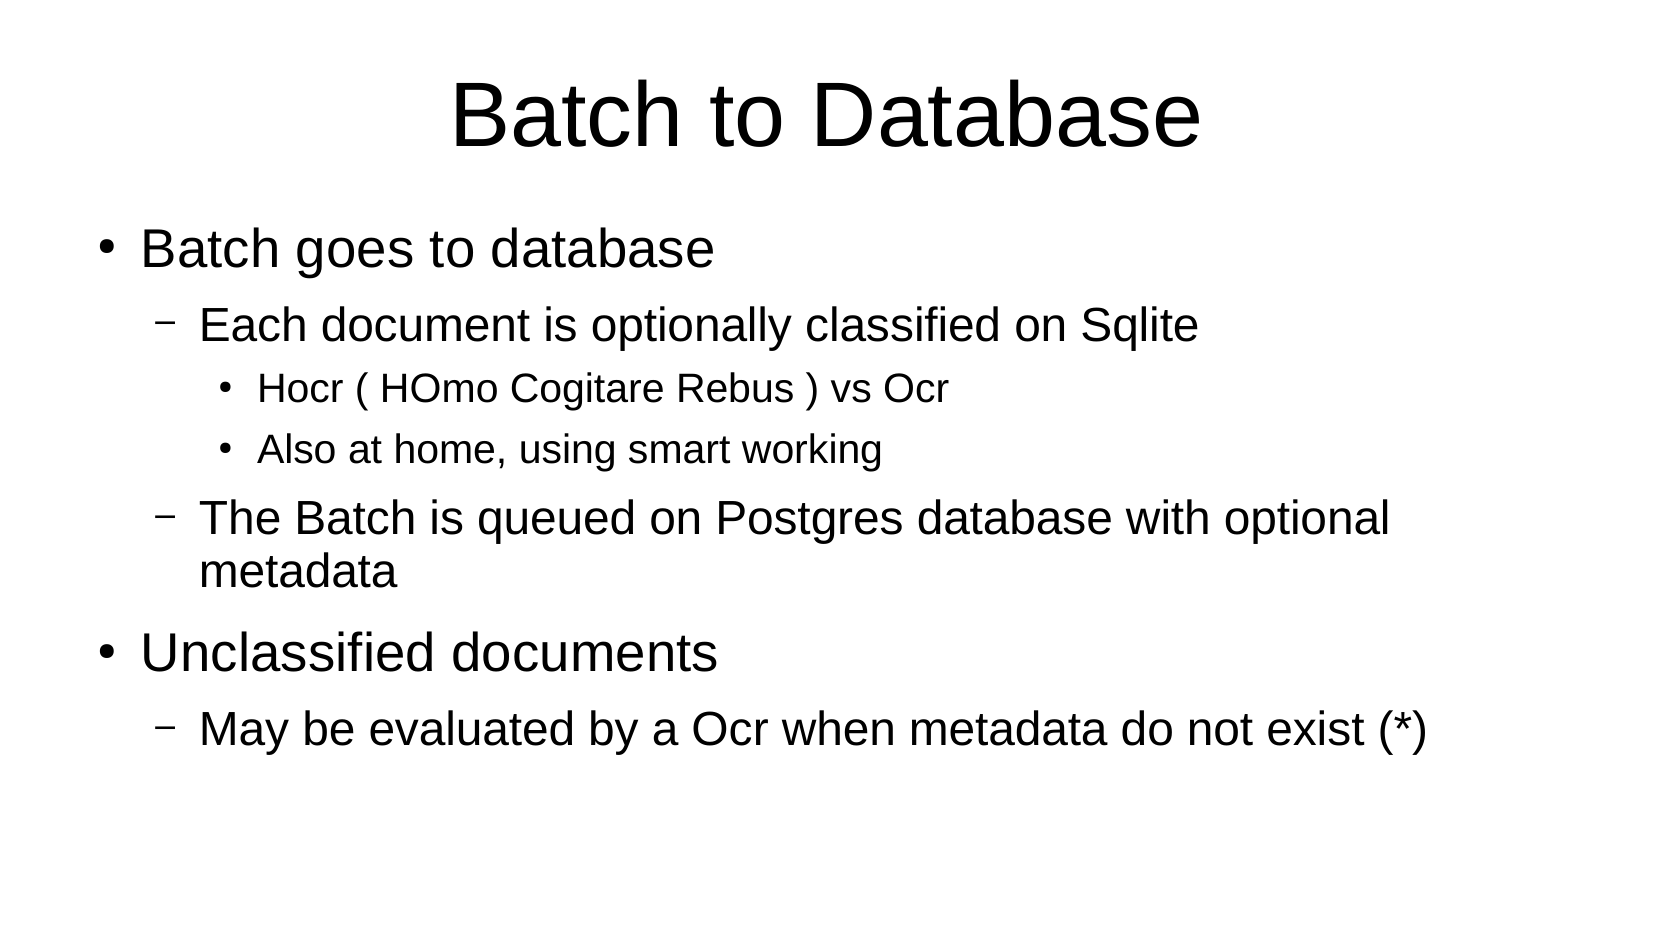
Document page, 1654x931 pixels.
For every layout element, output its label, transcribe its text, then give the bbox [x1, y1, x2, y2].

title Batch to Database [82, 37, 1571, 193]
list Batch goes to database Each document is optionally classified on Sqlite Hocr ( HOmo Cogitare Rebus ) vs Ocr Also at home, using smart working The Batch is queued on Postgres database with optional metadata Unclassified documents May be evaluated by a Ocr when metadata do not exist (*) [82, 217, 1571, 758]
